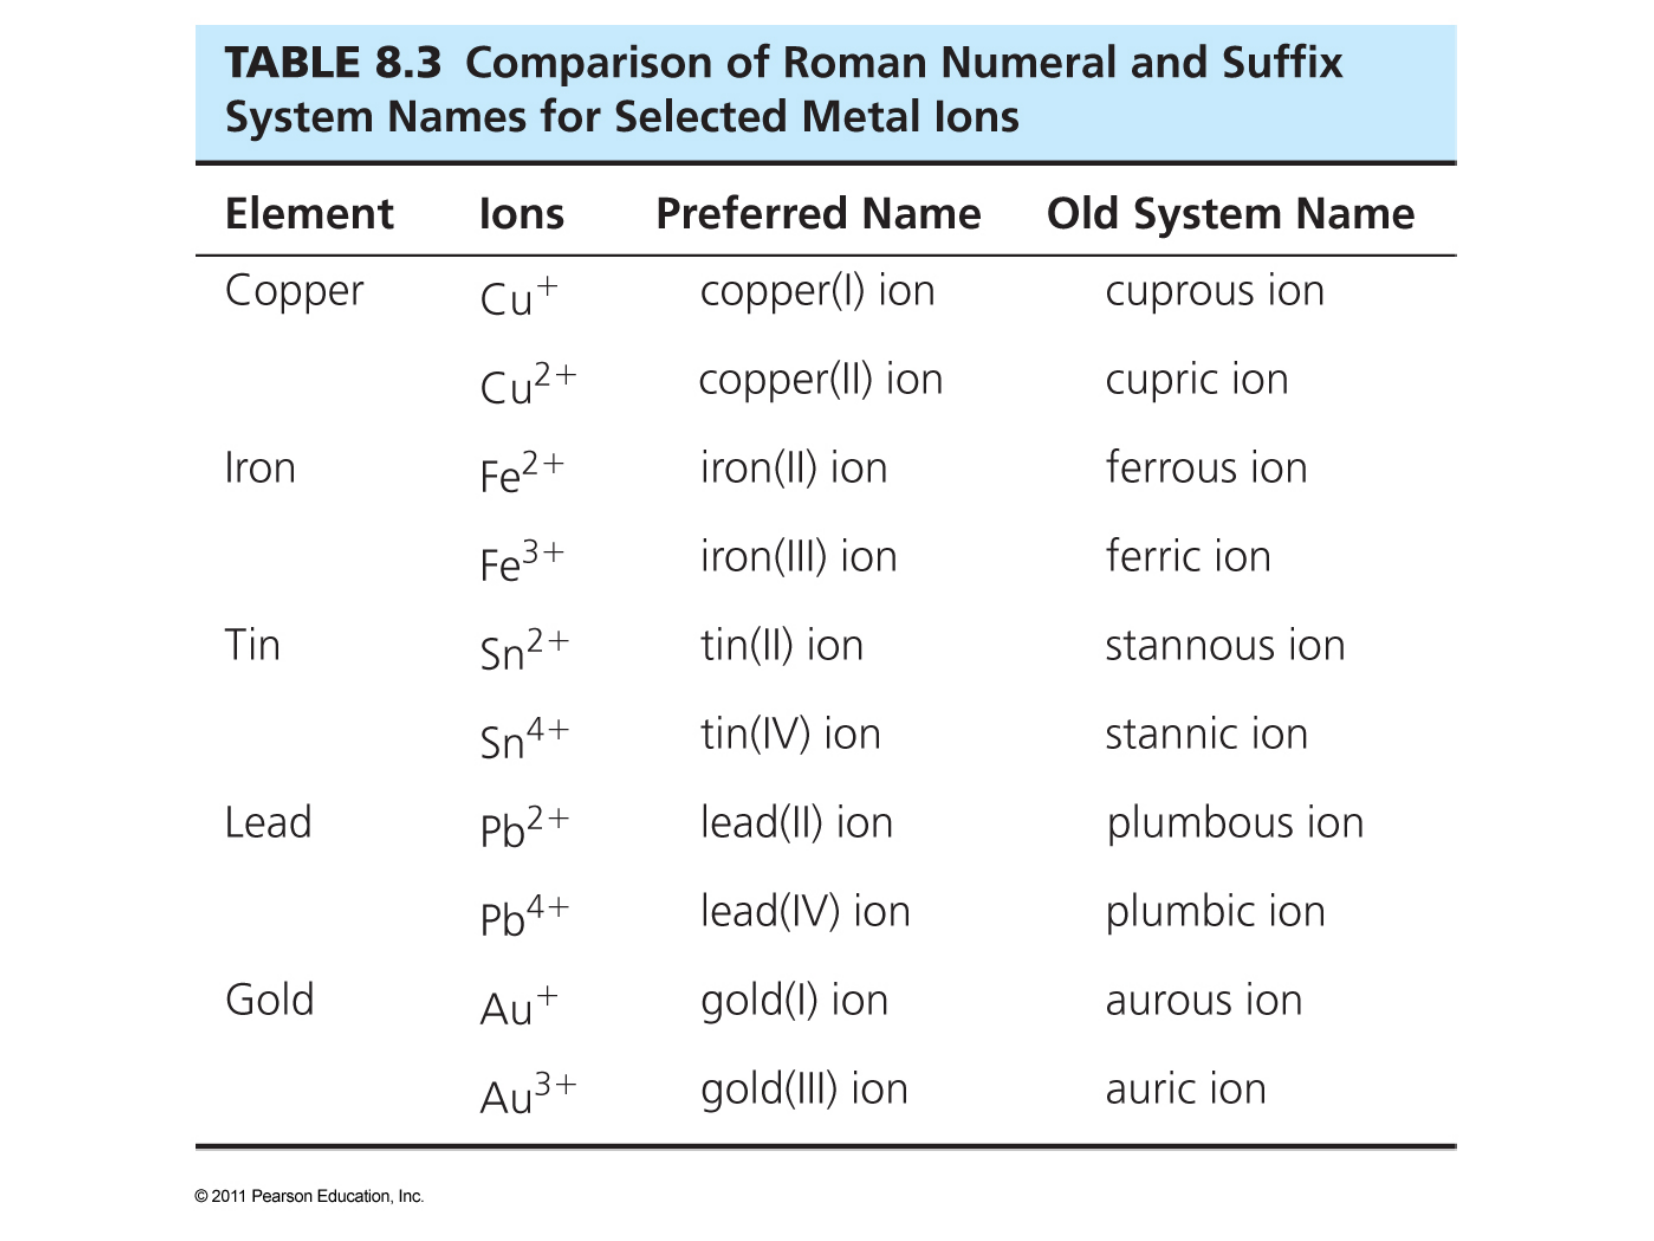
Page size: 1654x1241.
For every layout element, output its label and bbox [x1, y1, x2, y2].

picture [172, 0, 1482, 1241]
